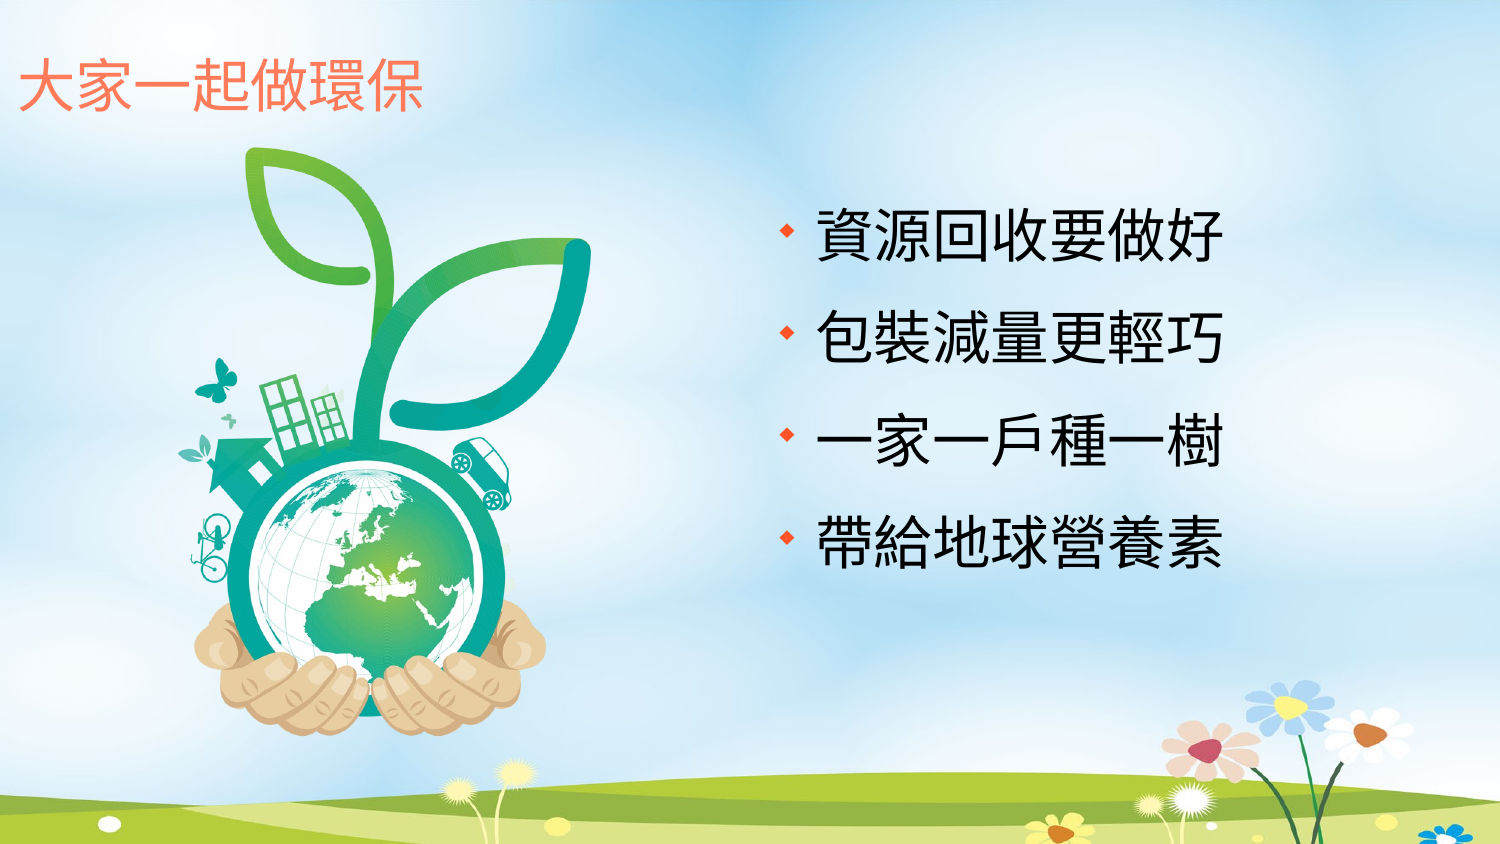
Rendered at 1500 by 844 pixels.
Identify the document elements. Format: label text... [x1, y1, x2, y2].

title 大家一起做環保 [0, 0, 443, 120]
picture [0, 0, 1500, 844]
list 資源回收要做好 包裝減量更輕巧 一家一戶種一樹 帶給地球營養素 [767, 189, 1402, 591]
